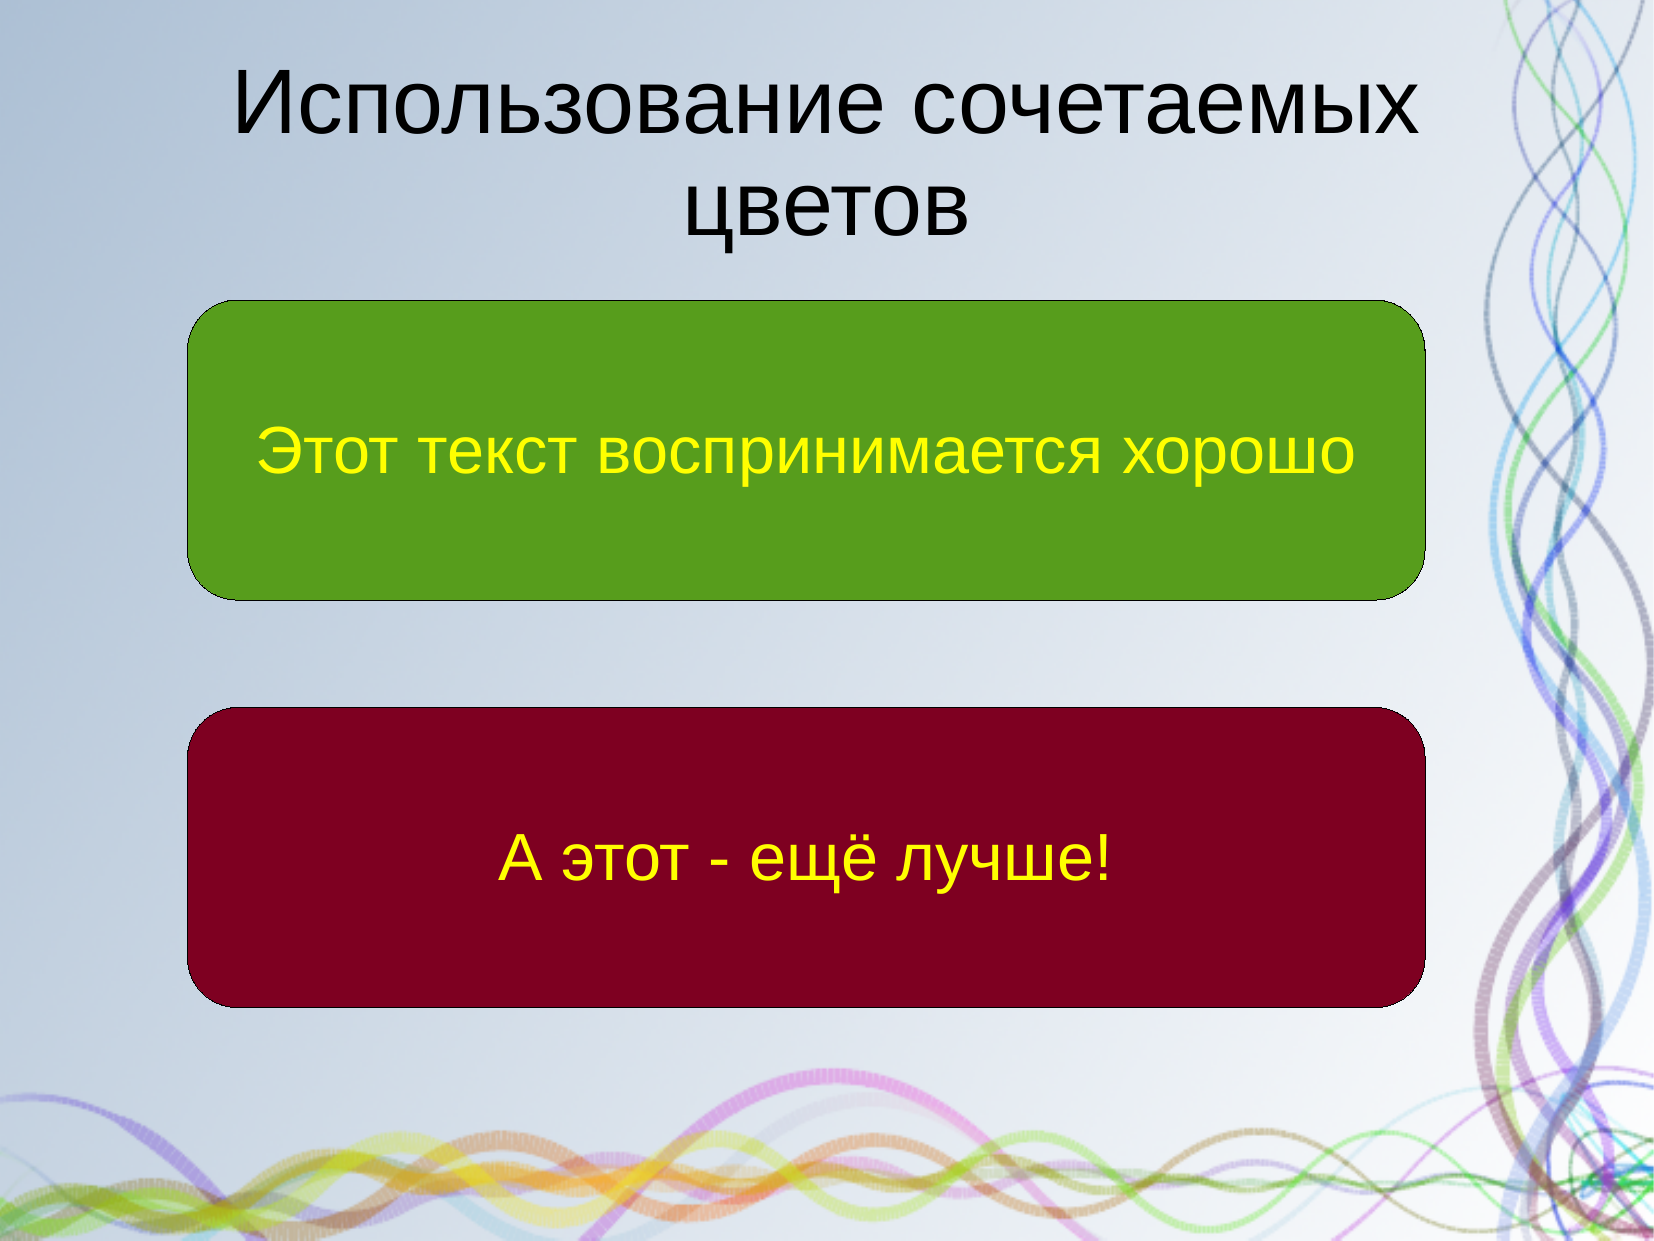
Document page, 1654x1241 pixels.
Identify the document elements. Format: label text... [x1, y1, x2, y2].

title Использование сочетаемых цветов [82, 49, 1571, 257]
text_box А этот - ещё лучше! [187, 707, 1426, 1008]
text_box Этот текст воспринимается хорошо [187, 300, 1426, 601]
picture [0, 0, 1654, 1241]
